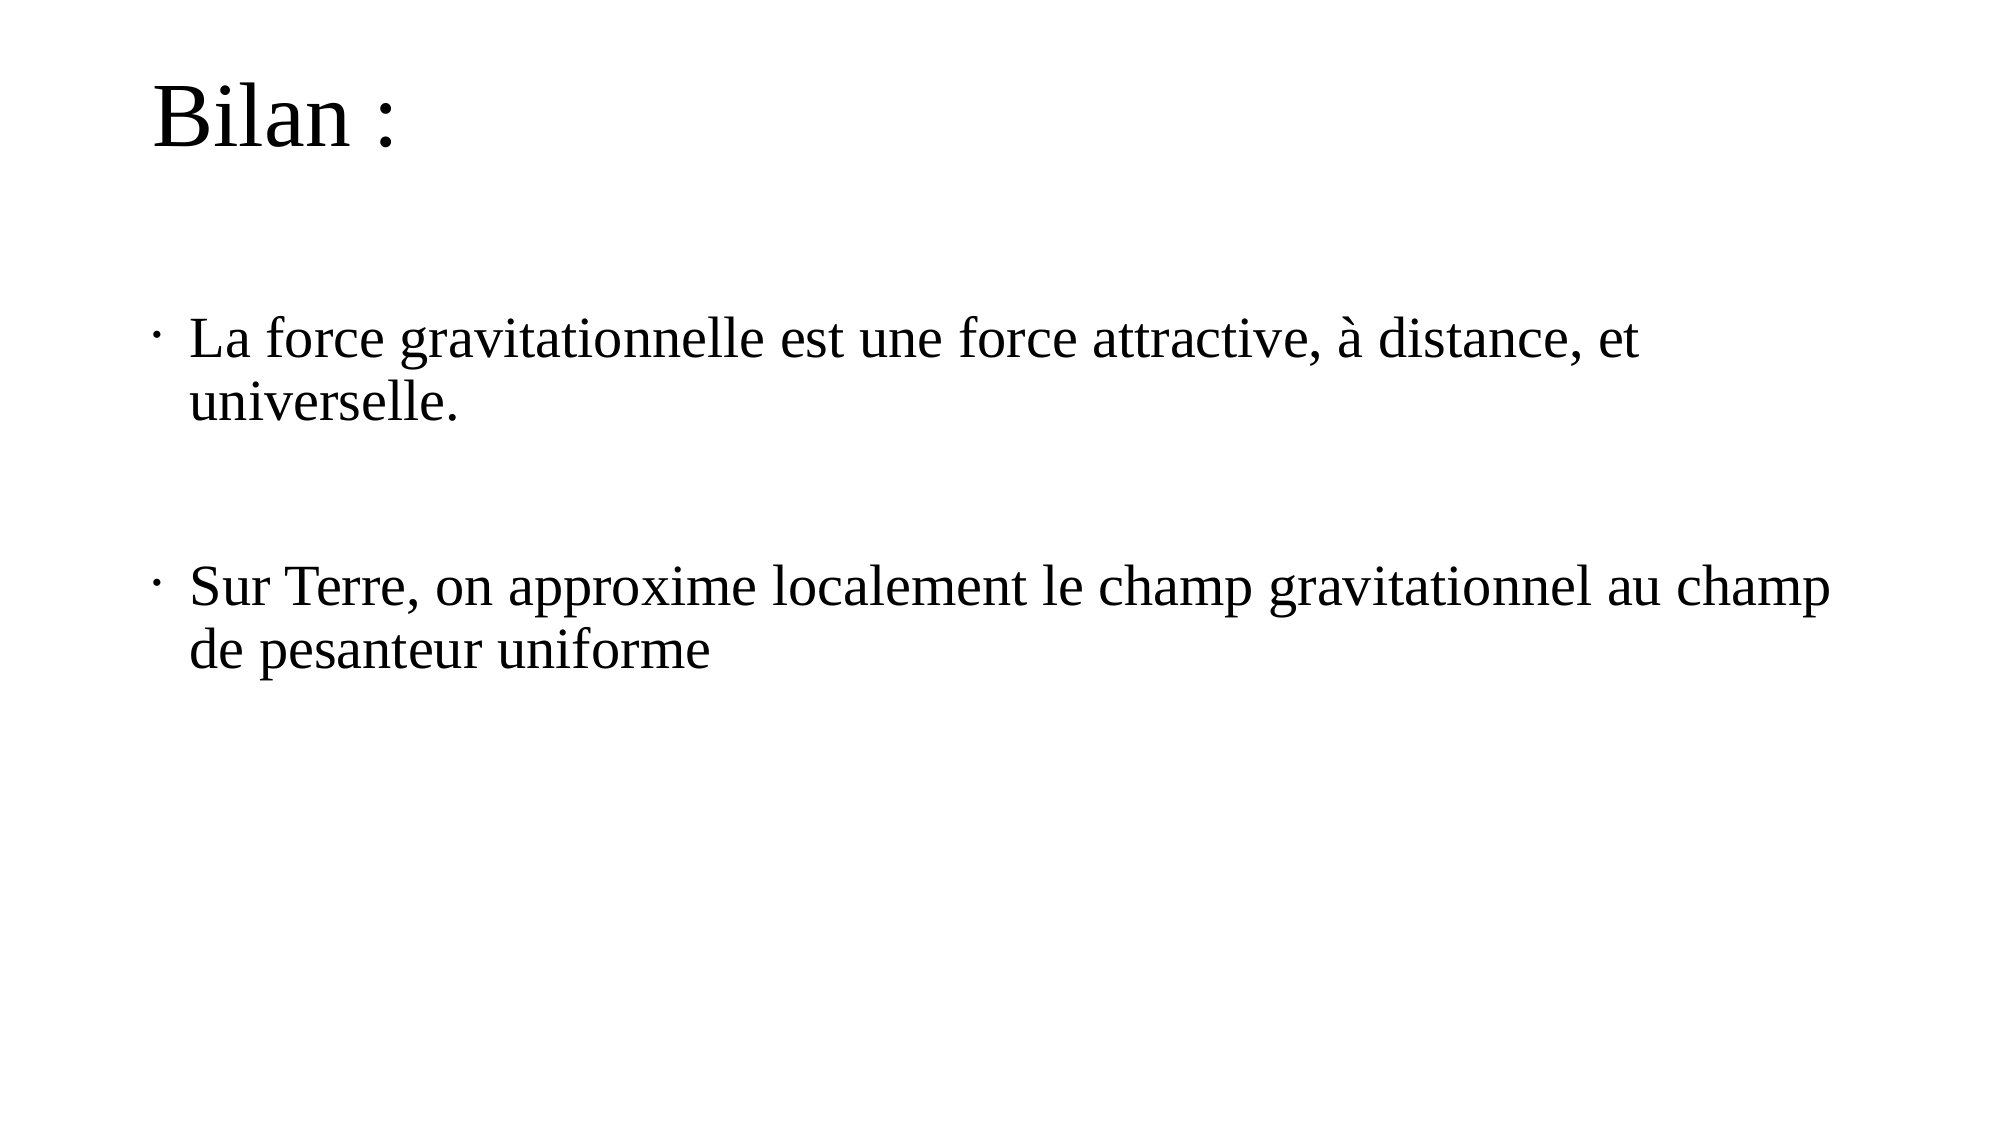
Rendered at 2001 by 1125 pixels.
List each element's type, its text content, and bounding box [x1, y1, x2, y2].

title Bilan : [137, 59, 1863, 278]
list La force gravitationnelle est une force attractive, à distance, et universelle. Sur Terre, on approxime localement le champ gravitationnel au champ de pesanteur uniforme [137, 299, 1863, 1014]
